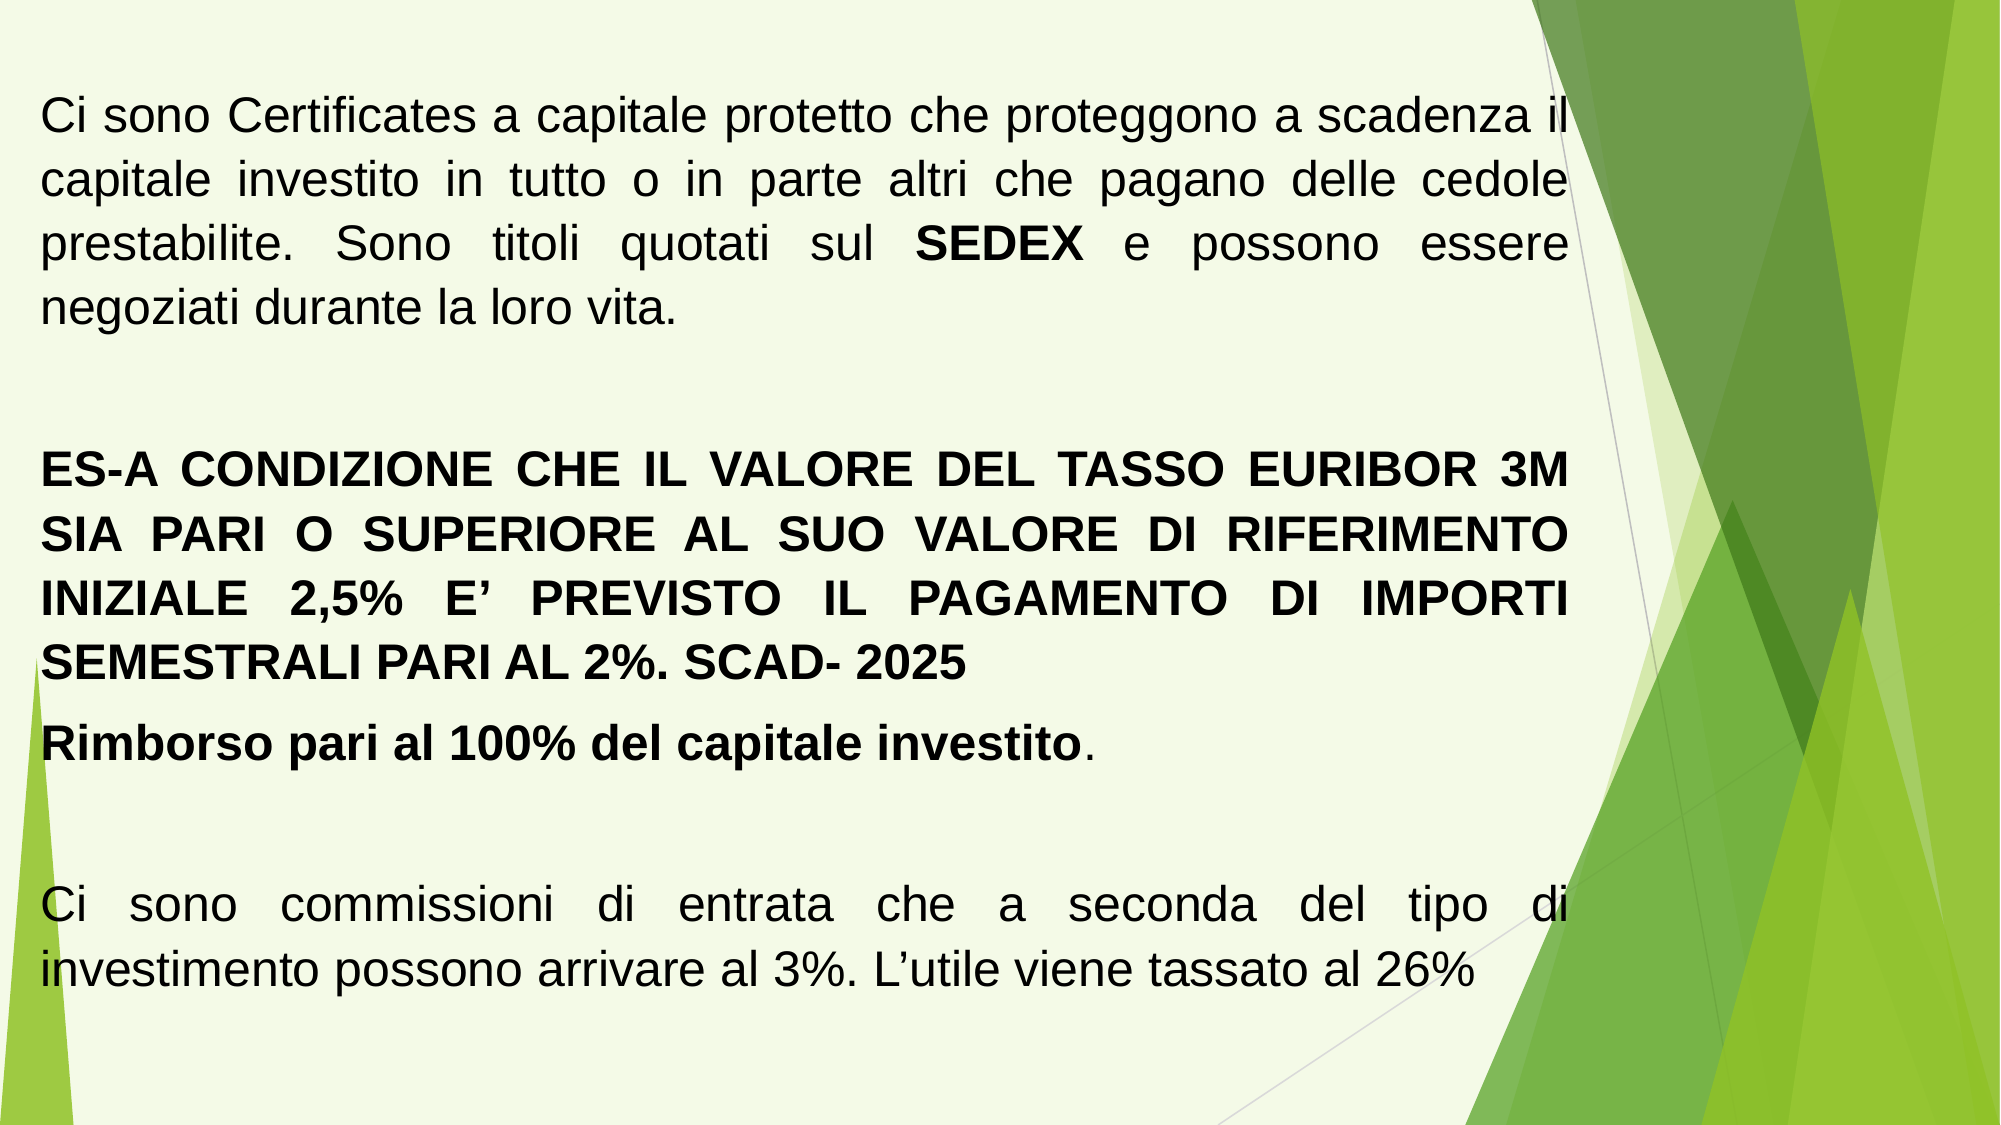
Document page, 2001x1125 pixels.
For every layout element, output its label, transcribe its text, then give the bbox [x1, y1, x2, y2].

text_box Ci sono Certificates a capitale protetto che proteggono a scadenza il capitale investito in tutto o in parte altri che pagano delle cedole prestabilite. Sono titoli quotati sul SEDEX e possono essere negoziati durante la loro vita. ES-A CONDIZIONE CHE IL VALORE DEL TASSO EURIBOR 3M SIA PARI O SUPERIORE AL SUO VALORE DI RIFERIMENTO INIZIALE 2,5% E’ PREVISTO IL PAGAMENTO DI IMPORTI SEMESTRALI PARI AL 2%. SCAD- 2025 Rimborso pari al 100% del capitale investito. Ci sono commissioni di entrata che a seconda del tipo di investimento possono arrivare al 3%. L’utile viene tassato al 26% [25, 70, 1585, 1004]
